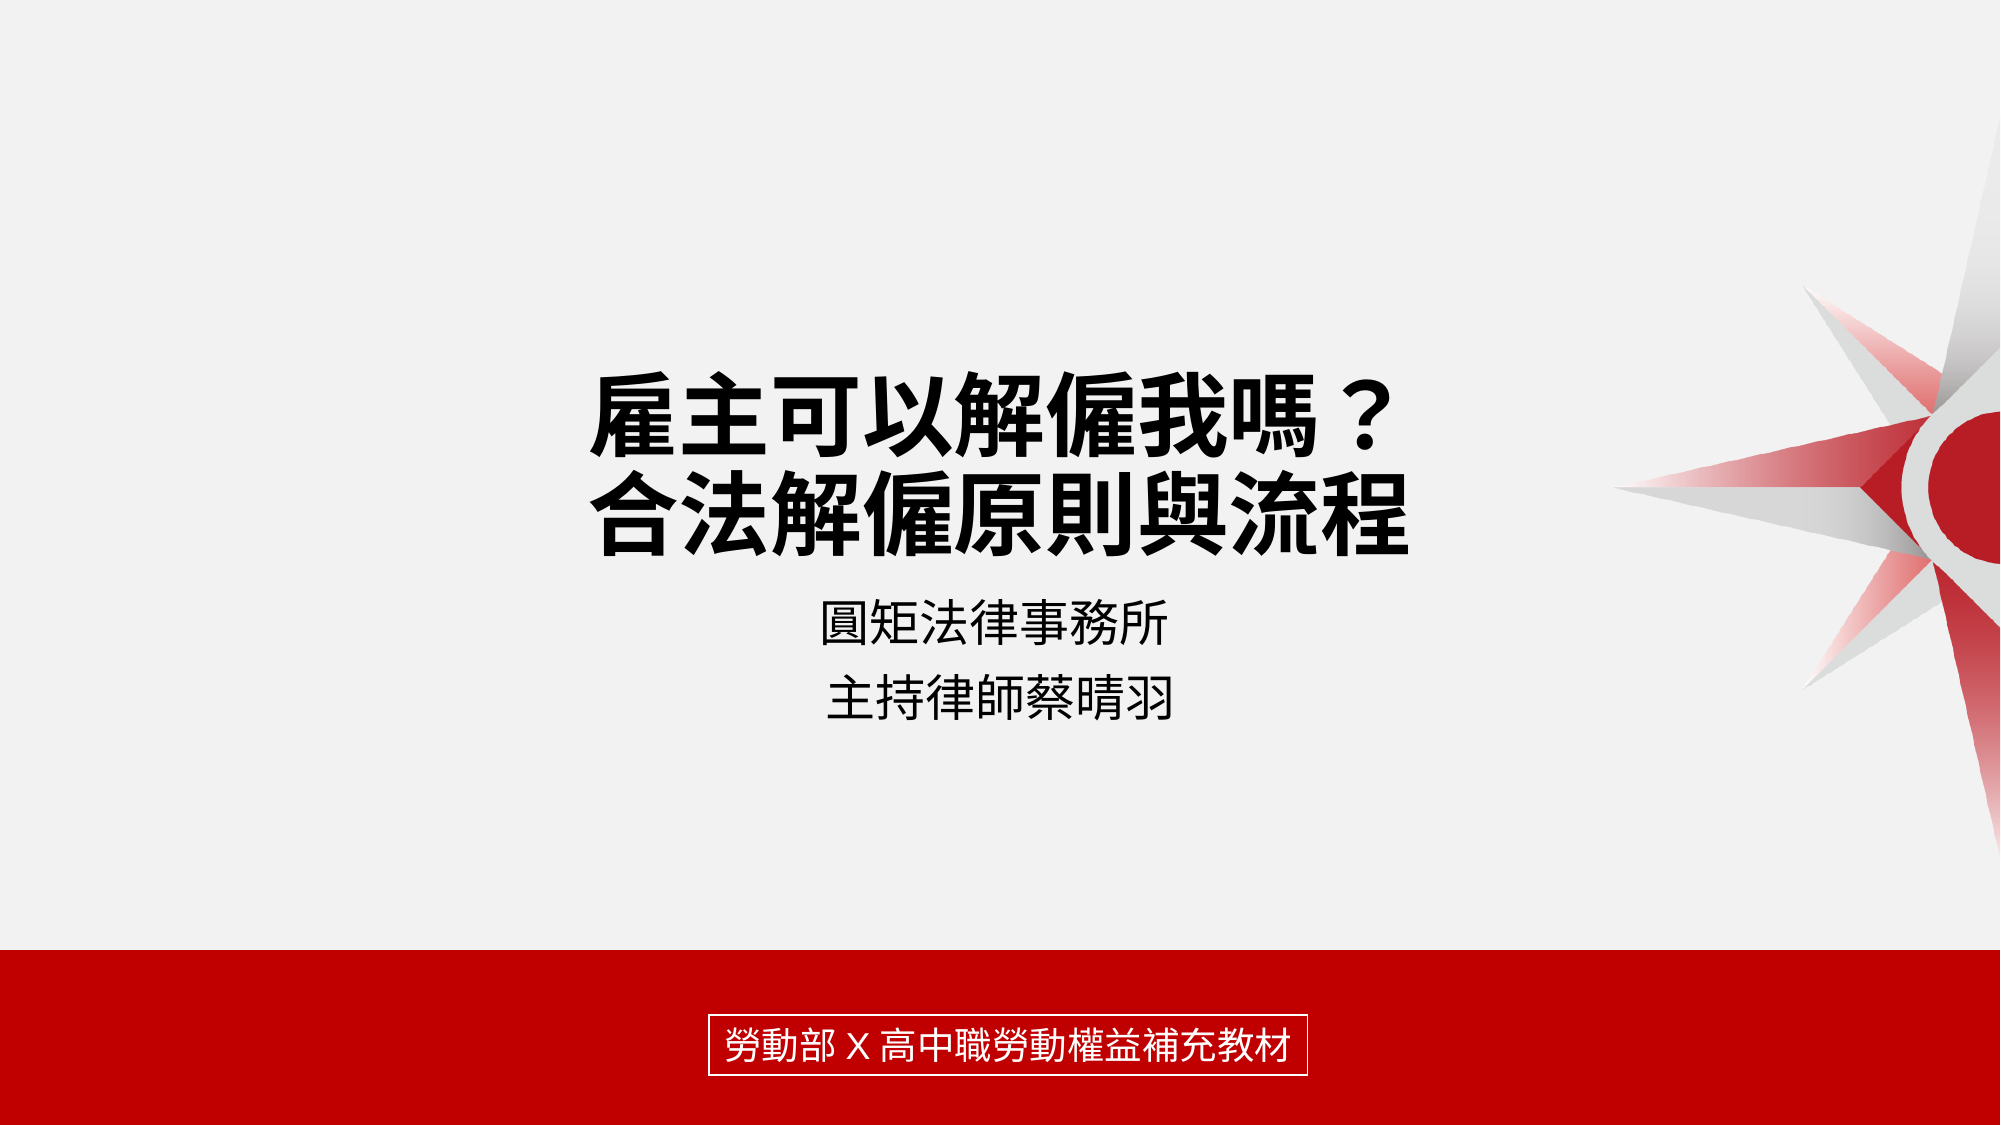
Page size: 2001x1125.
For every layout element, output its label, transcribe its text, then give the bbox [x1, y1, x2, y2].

title 雇主可以解僱我嗎？ 合法解僱原則與流程 [249, 184, 1750, 576]
text_box 勞動部X高中職勞動權益補充教材 [709, 1015, 1307, 1075]
subtitle 圓矩法律事務所 主持律師蔡晴羽 [249, 590, 1750, 863]
